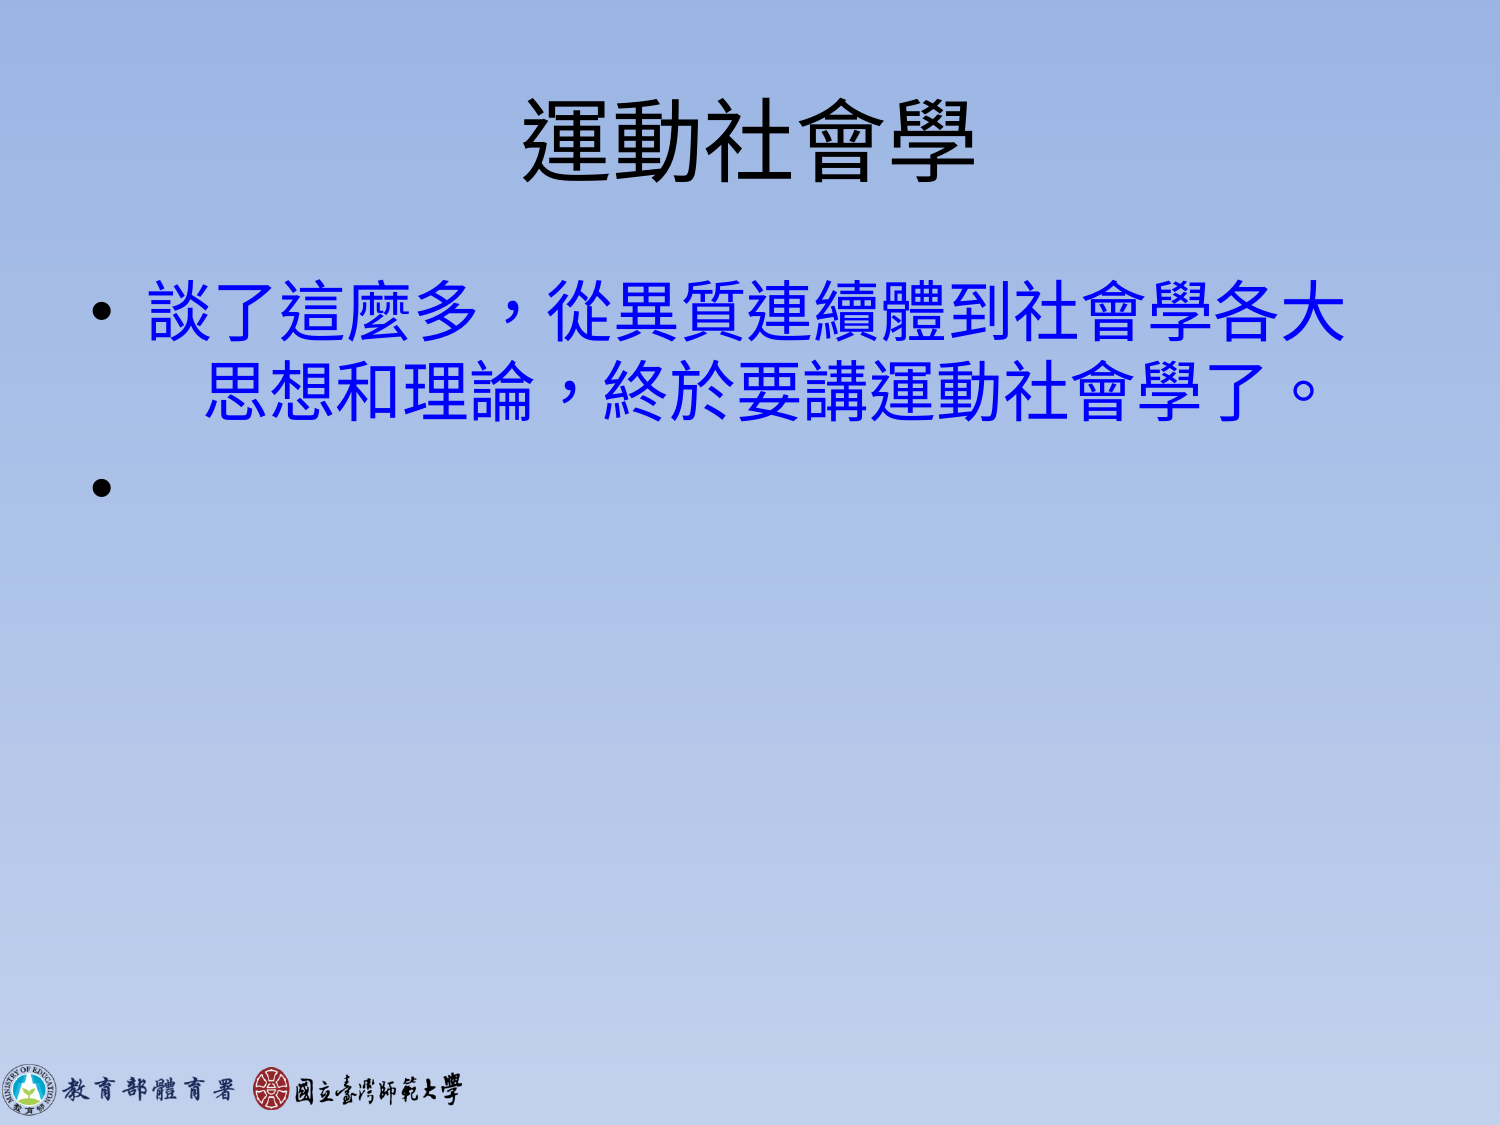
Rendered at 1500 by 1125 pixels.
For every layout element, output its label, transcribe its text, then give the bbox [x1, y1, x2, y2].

list 談了這麼多，從異質連續體到社會學各大思想和理論，終於要講運動社會學了。 [75, 262, 1426, 1005]
title 運動社會學 [75, 45, 1426, 233]
